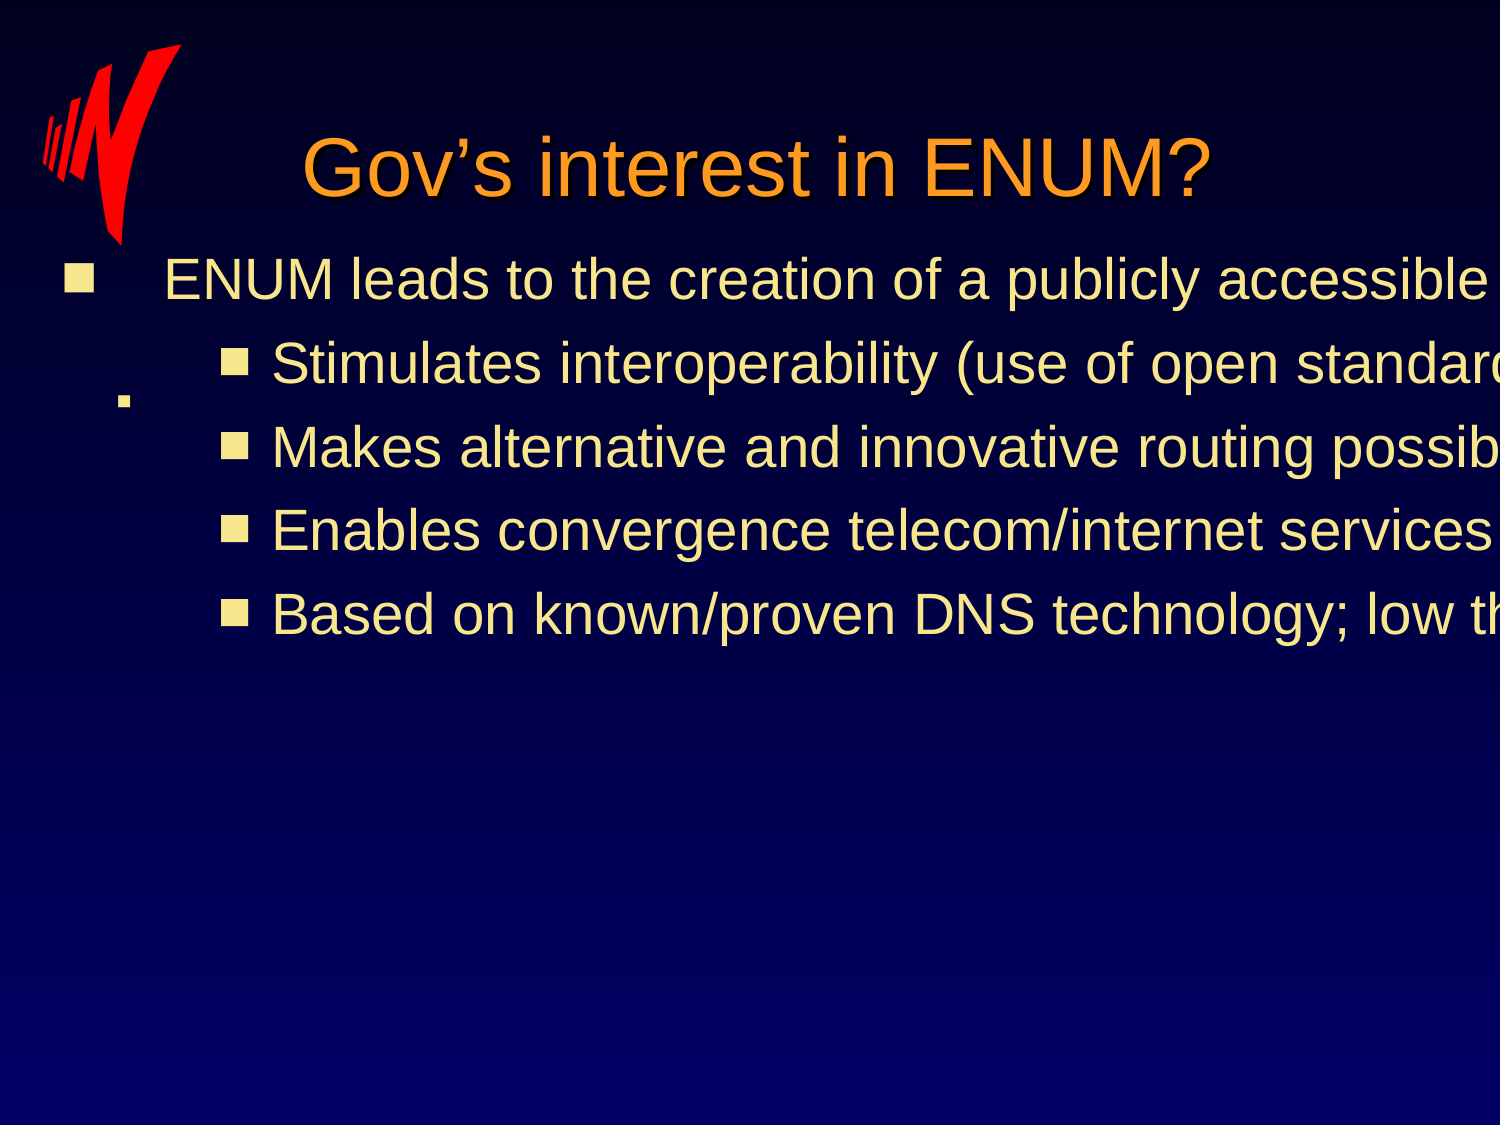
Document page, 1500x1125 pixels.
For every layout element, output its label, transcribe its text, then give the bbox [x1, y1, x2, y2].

title Gov’s interest in ENUM? [194, 78, 1320, 243]
text_box ENUM leads to the creation of a publicly accessible database for all kinds of identifier look ups. Benefits; Stimulates interoperability (use of open standard) Makes alternative and innovative routing possible Enables convergence telecom/internet services Based on known/proven DNS technology; low threshold/cost effective to implement [53, 243, 1447, 1038]
